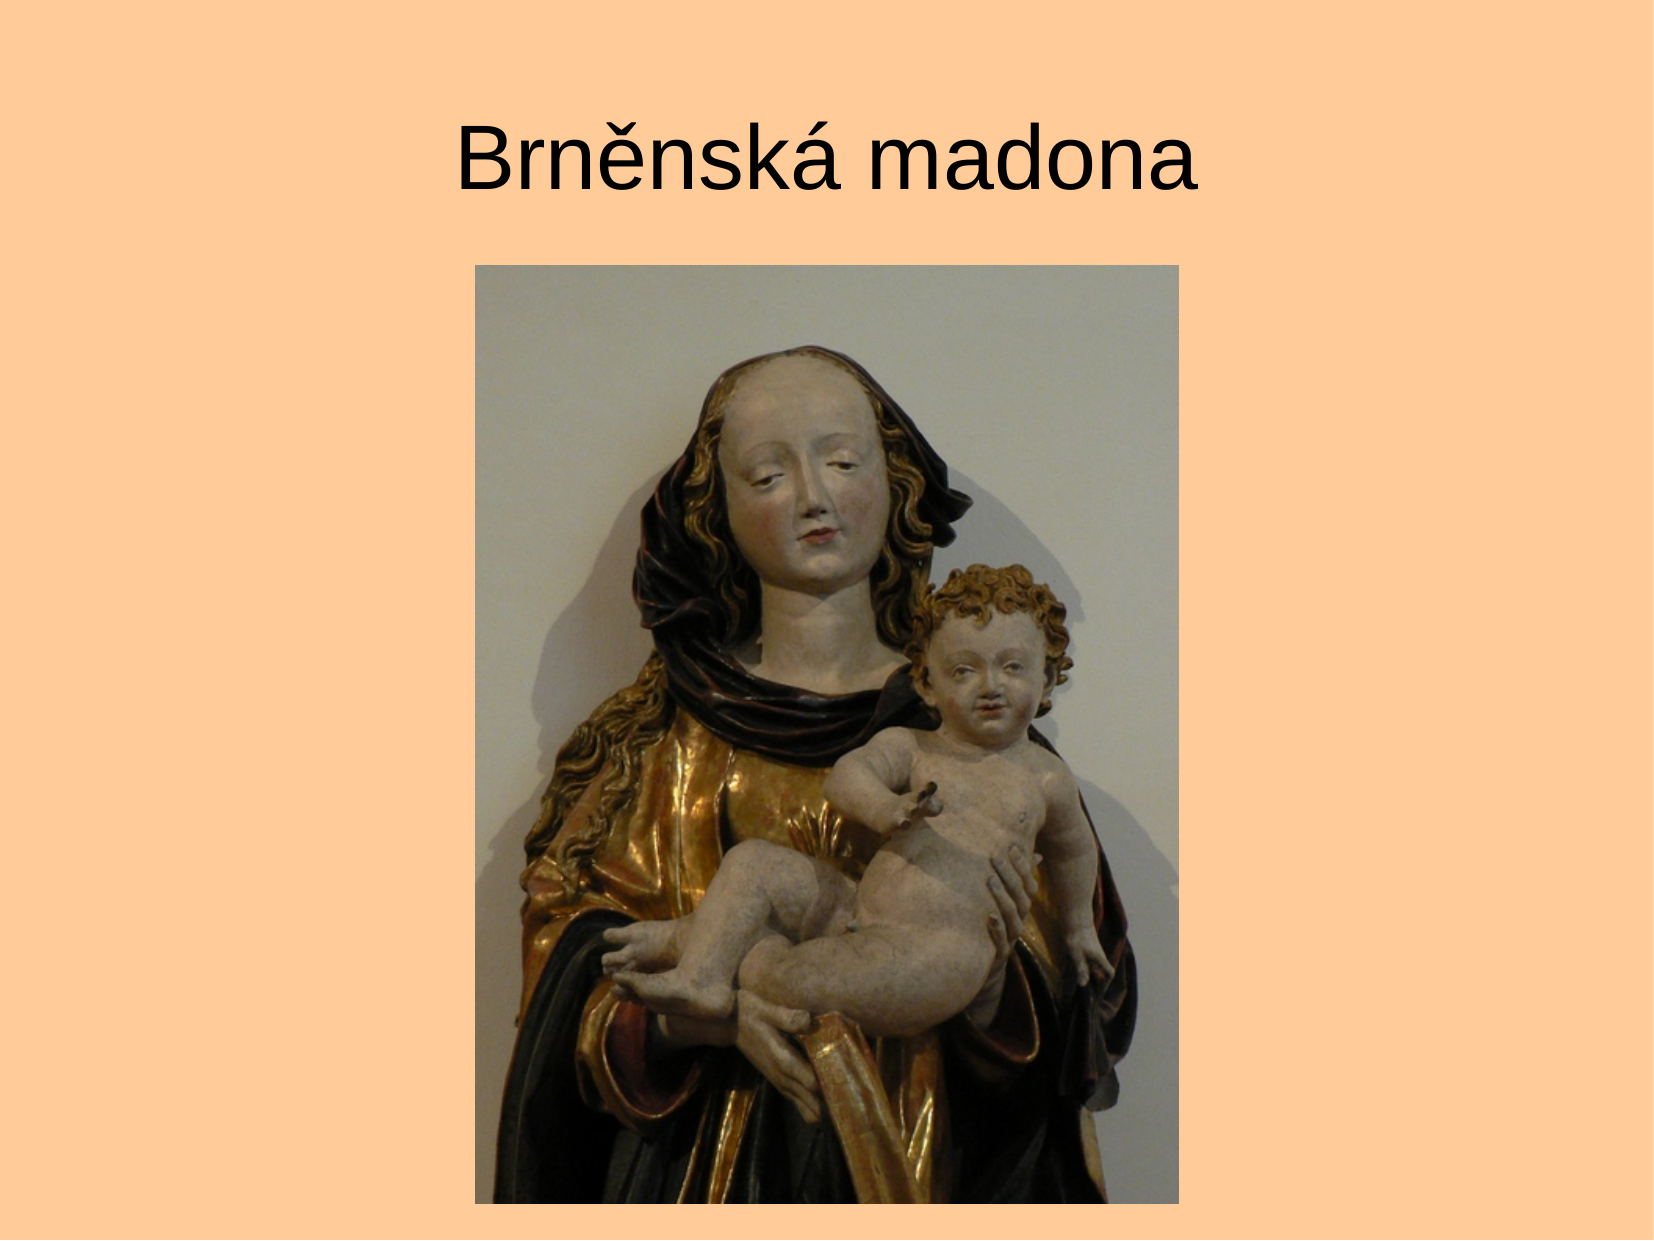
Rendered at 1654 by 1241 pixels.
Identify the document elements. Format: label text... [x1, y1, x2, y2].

picture [475, 265, 1179, 1204]
title Brněnská madona [82, 49, 1571, 257]
